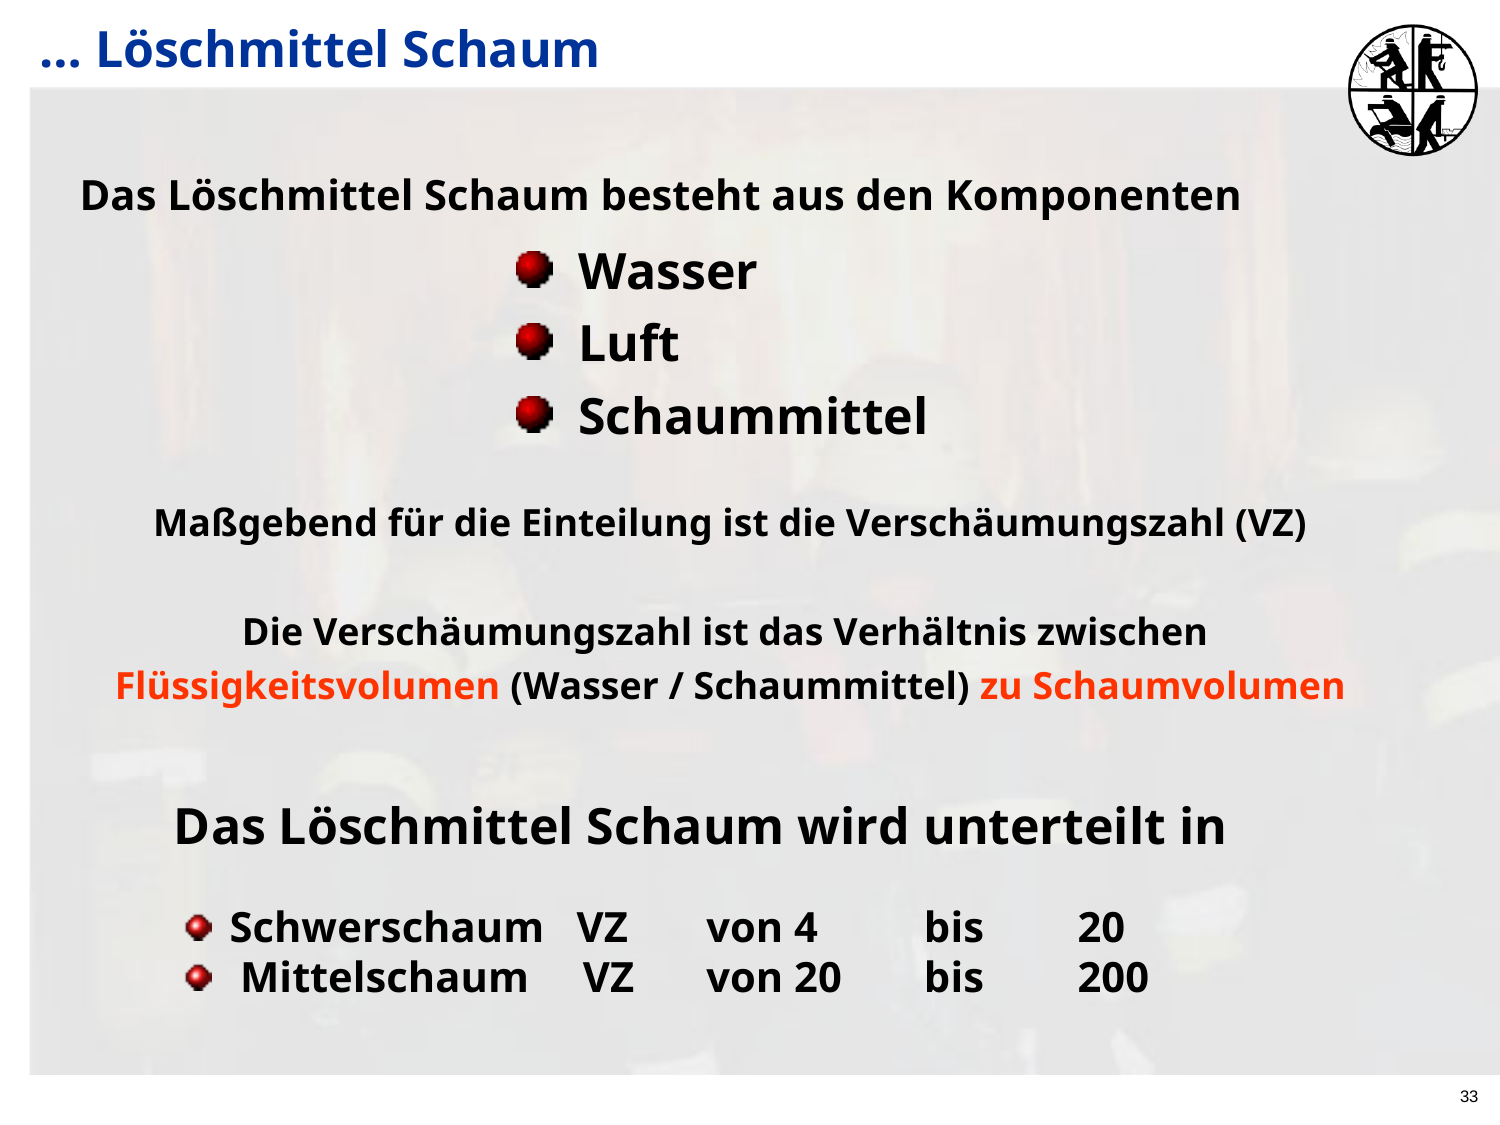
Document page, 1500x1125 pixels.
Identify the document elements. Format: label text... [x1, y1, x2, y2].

picture [31, 20, 1500, 1075]
text_box Schwerschaum VZ von 4 bis 20 Mittelschaum VZ von 20 bis 200 [135, 893, 1176, 1059]
text_box Das Löschmittel Schaum besteht aus den Komponenten [64, 160, 1258, 227]
text_box Wasser Luft Schaummittel [501, 231, 944, 453]
title … Löschmittel Schaum [39, 17, 1222, 80]
text_box <Foliennummer> [1180, 1078, 1494, 1118]
text_box Maßgebend für die Einteilung ist die Verschäumungszahl (VZ) Die Verschäumungszahl ist das Verhältnis zwischen Flüssigkeitsvolumen (Wasser / Schaummittel) zu Schaumvolumen [53, 491, 1409, 716]
text_box Das Löschmittel Schaum wird unterteilt in [159, 786, 1243, 863]
